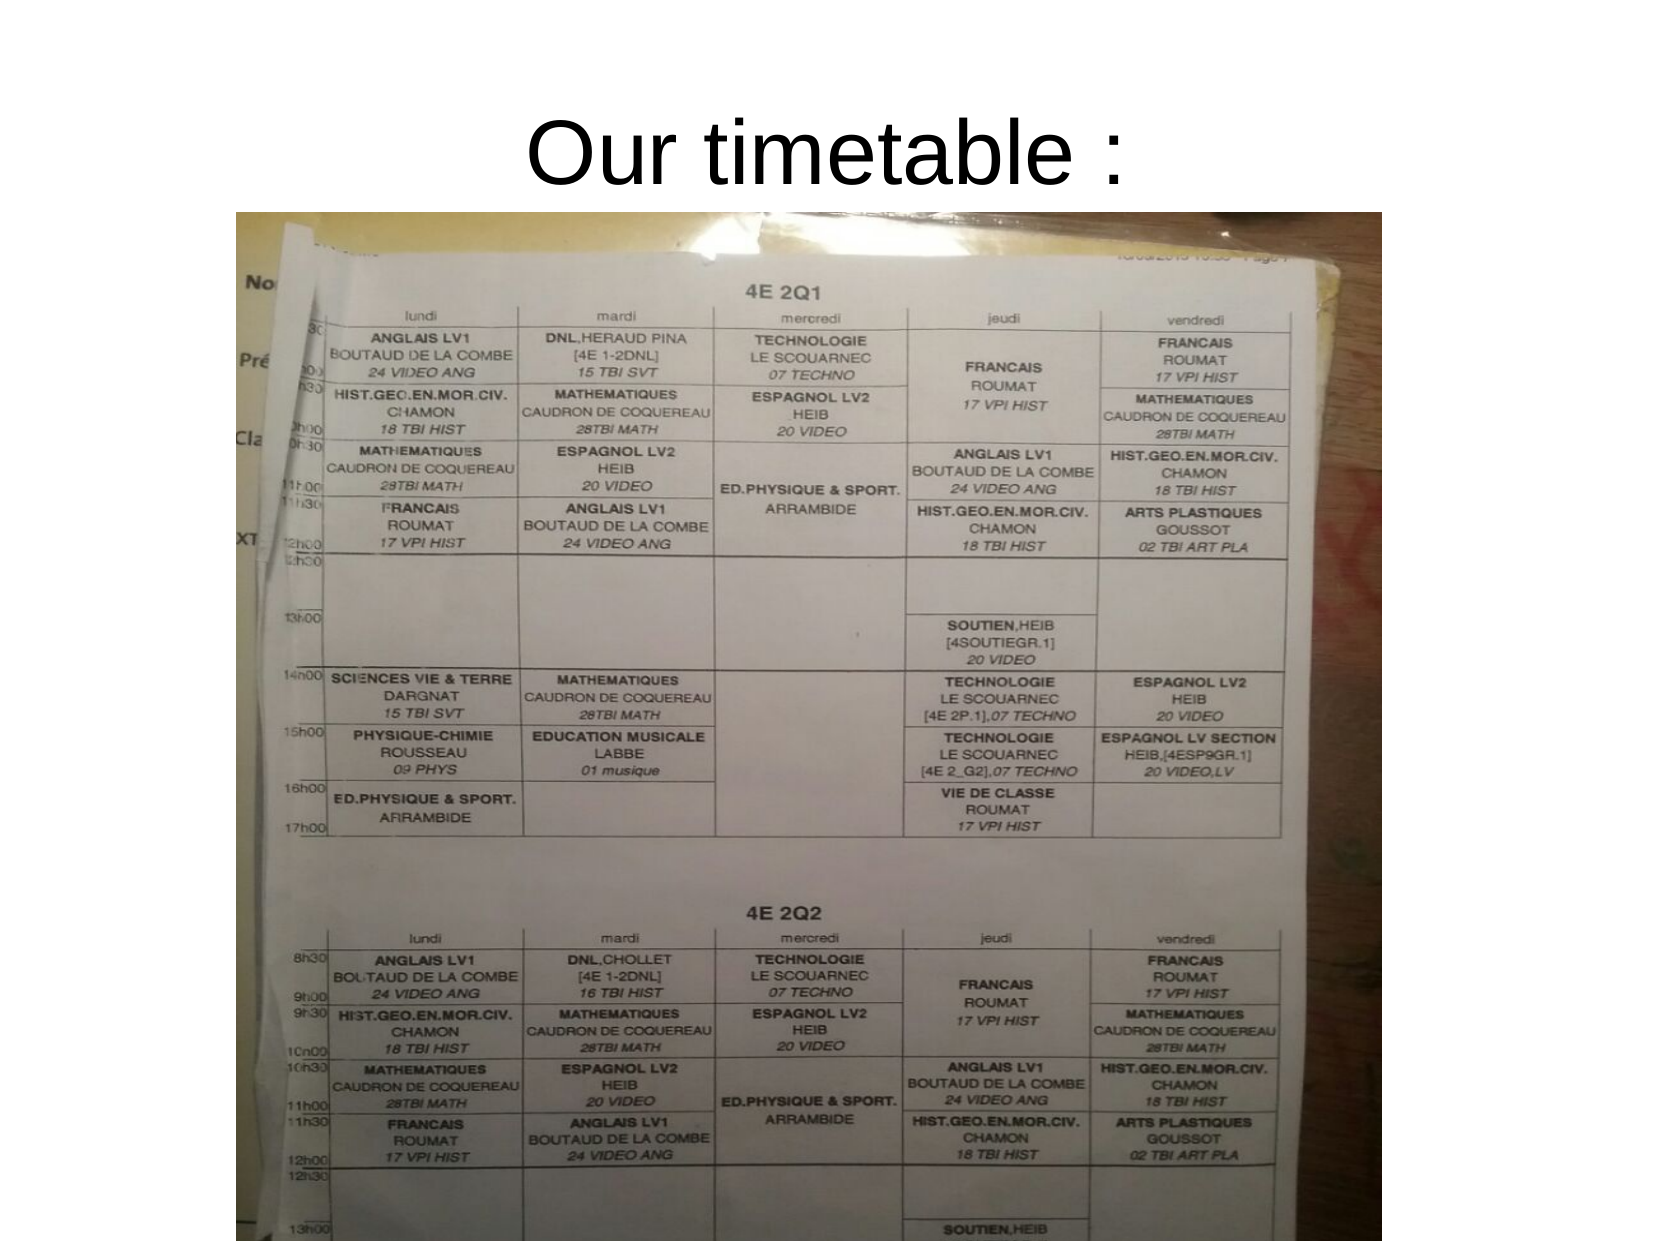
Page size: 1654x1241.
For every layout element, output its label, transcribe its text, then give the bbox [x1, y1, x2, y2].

picture [236, 212, 1382, 1241]
title Our timetable : [82, 49, 1571, 257]
